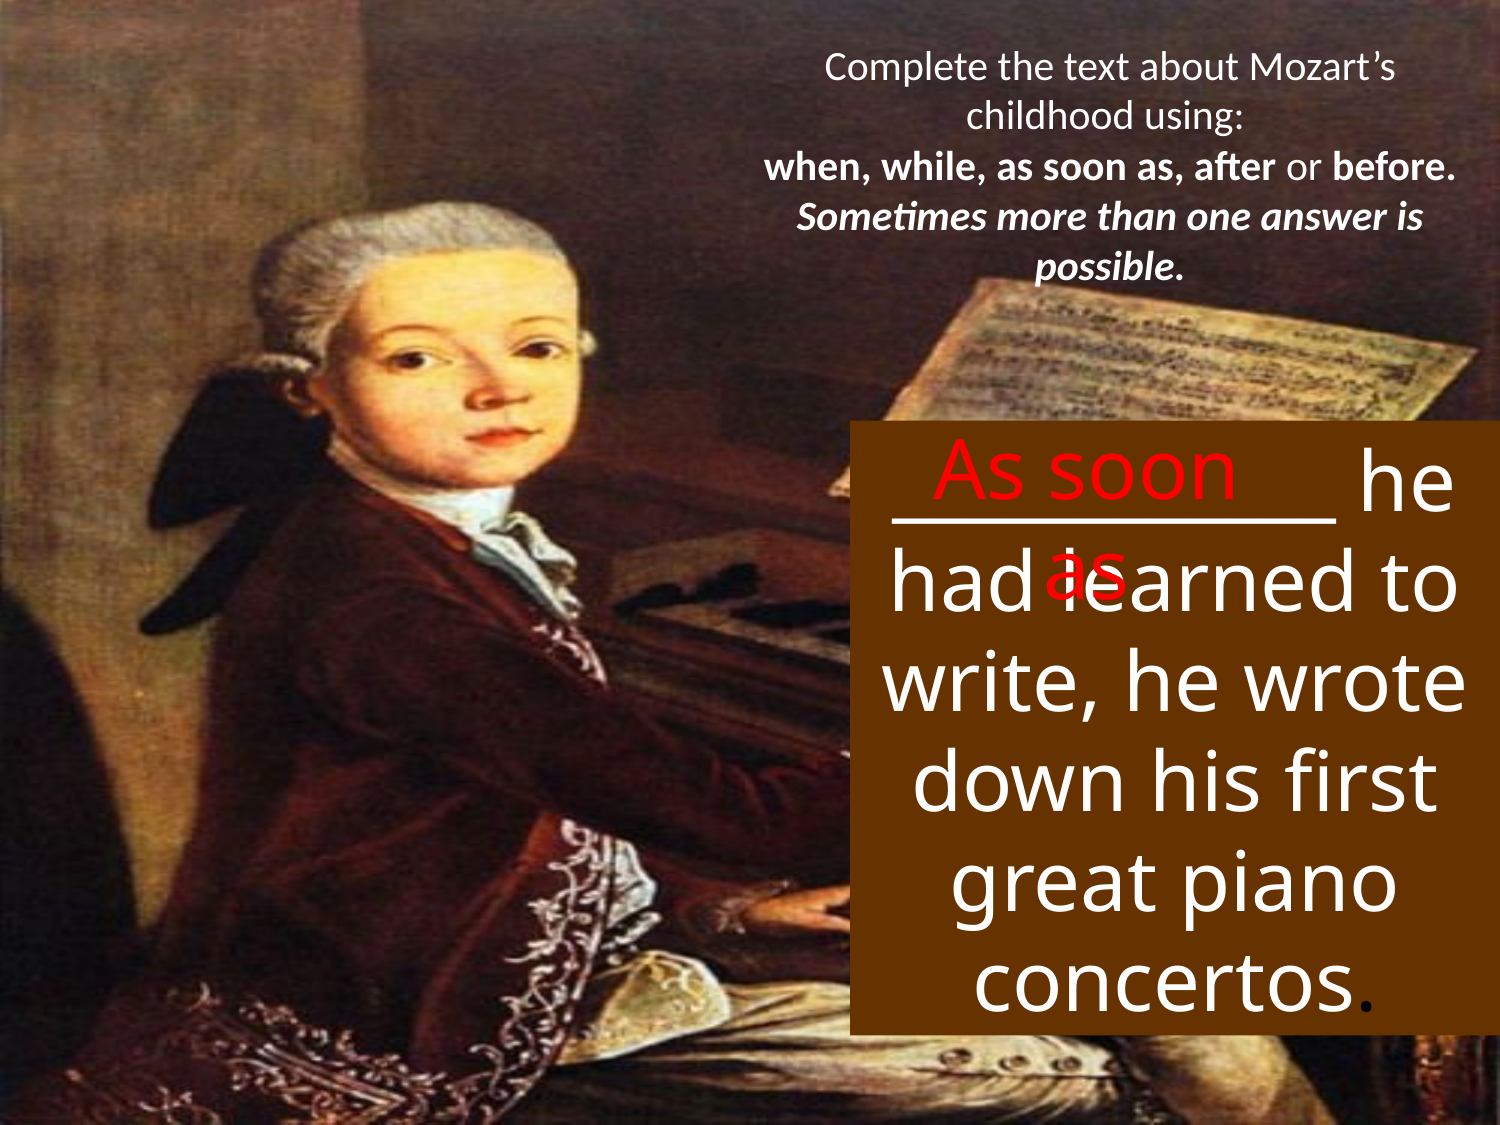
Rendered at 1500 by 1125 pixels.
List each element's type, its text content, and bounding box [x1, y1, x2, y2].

text_box As soon as [891, 408, 1282, 624]
text_box Complete the text about Mozart’s childhood using: when, while, as soon as, after or before. Sometimes more than one answer is possible. [738, 31, 1483, 296]
text_box ____________ he had learned to write, he wrote down his first great piano concertos. [850, 420, 1500, 1036]
picture [0, 0, 1500, 1125]
